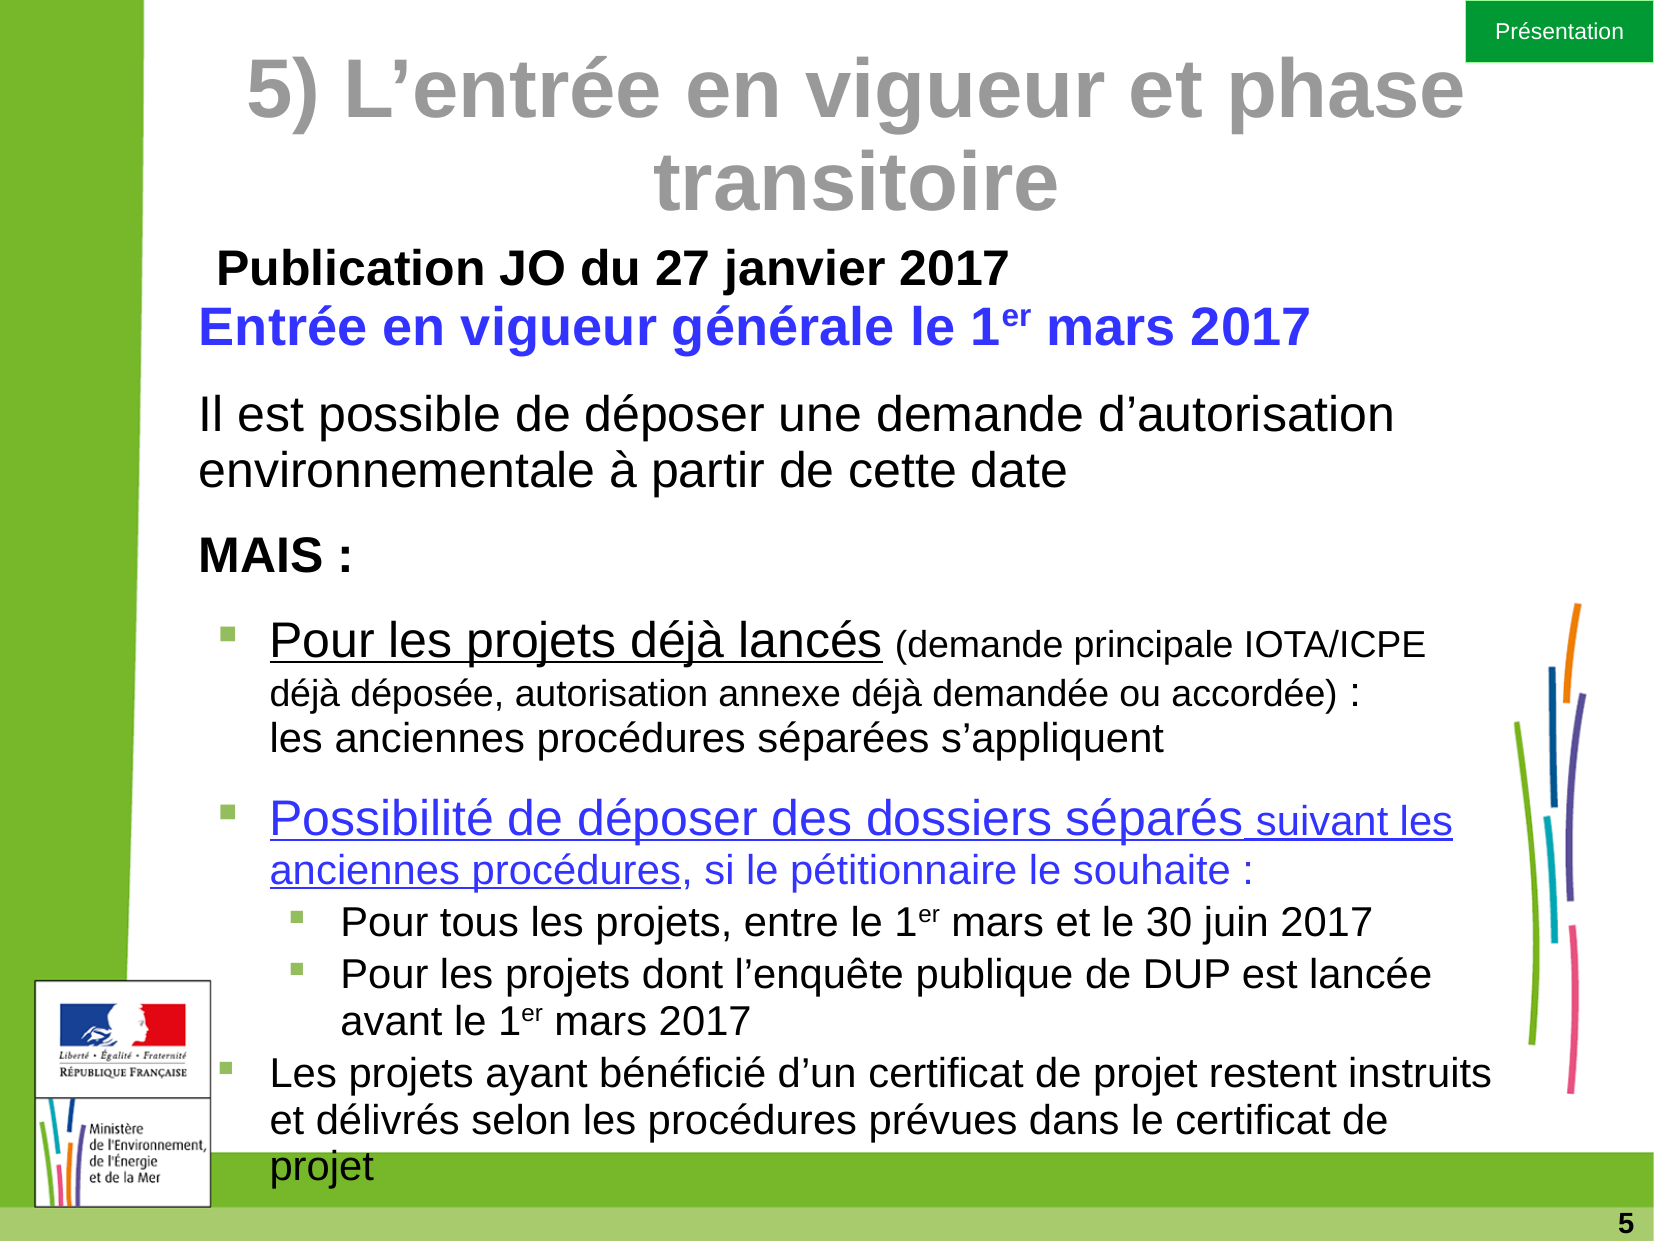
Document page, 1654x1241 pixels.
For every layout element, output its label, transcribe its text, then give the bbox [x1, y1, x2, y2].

text_box Publication JO du 27 janvier 2017 Entrée en vigueur générale le 1er mars 2017 Il est possible de déposer une demande d’autorisation environnementale à partir de cette date MAIS : Pour les projets déjà lancés (demande principale IOTA/ICPE déjà déposée, autorisation annexe déjà demandée ou accordée) : les anciennes procédures séparées s’appliquent Possibilité de déposer des dossiers séparés suivant les anciennes procédures, si le pétitionnaire le souhaite : Pour tous les projets, entre le 1er mars et le 30 juin 2017 Pour les projets dont l’enquête publique de DUP est lancée avant le 1er mars 2017 Les projets ayant bénéficié d’un certificat de projet restent instruits et délivrés selon les procédures prévues dans le certificat de projet [184, 233, 1514, 1203]
text_box Présentation [1465, 0, 1654, 63]
picture [0, 0, 1654, 1241]
text_box 5) L’entrée en vigueur et phase transitoire [112, 31, 1601, 239]
